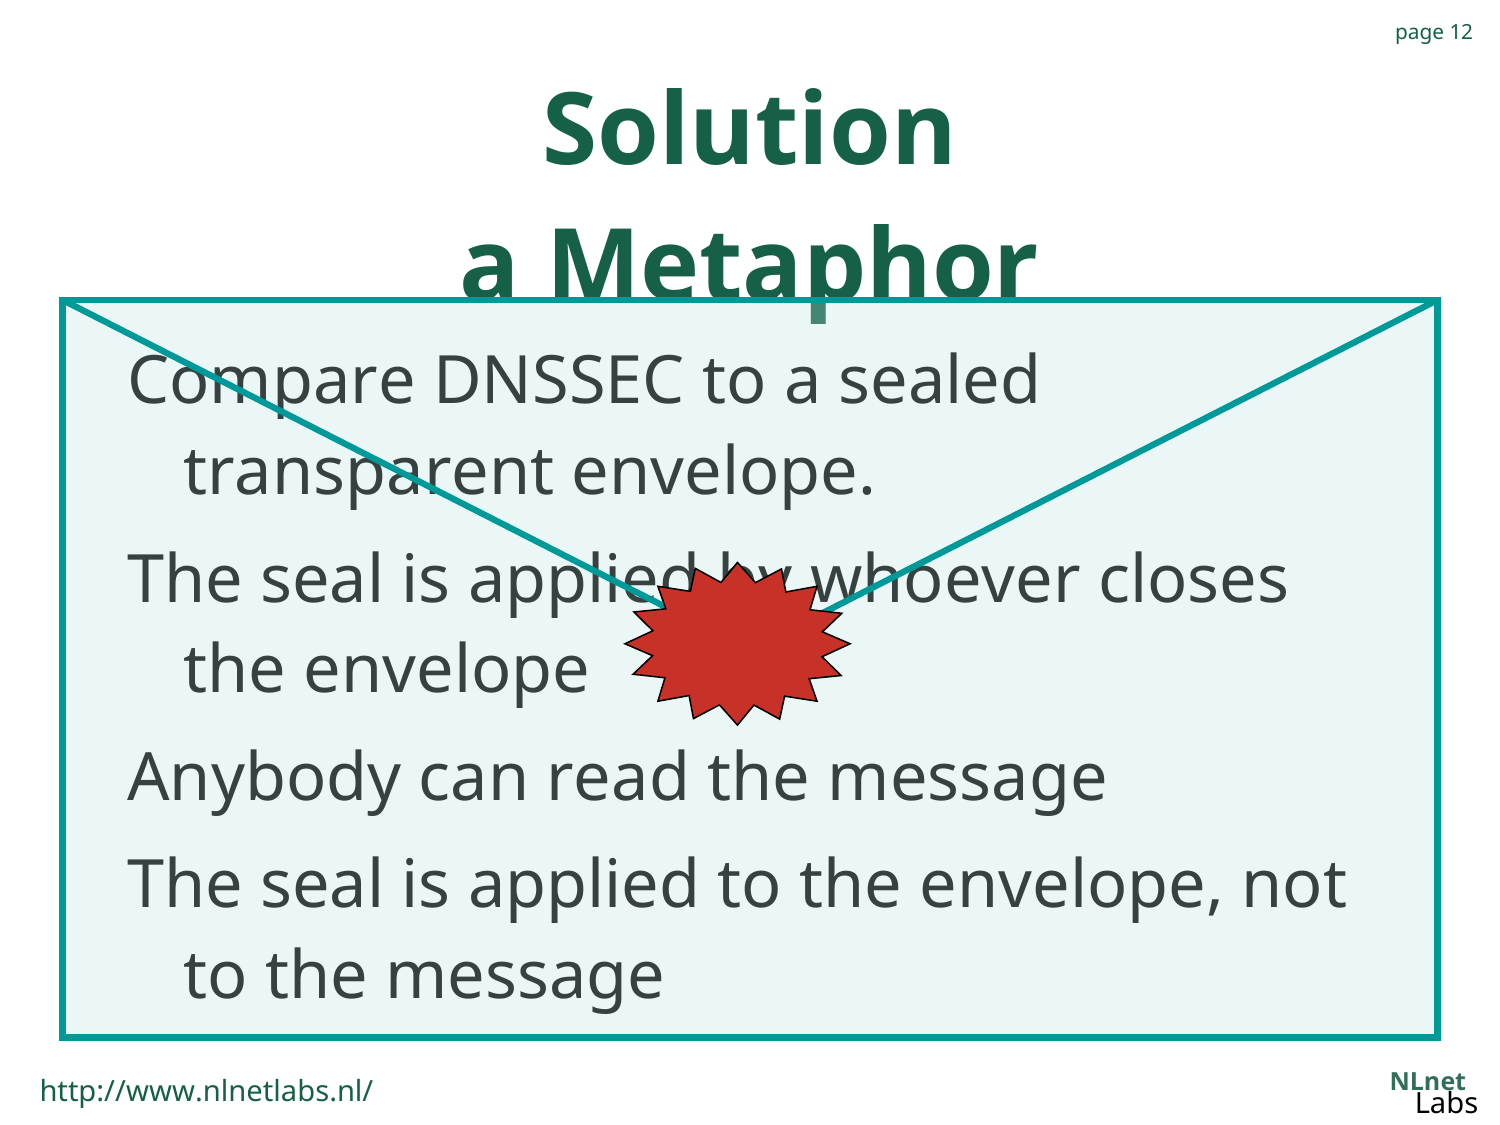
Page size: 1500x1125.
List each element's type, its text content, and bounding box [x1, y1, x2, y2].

text_box [62, 299, 1438, 1038]
title Solution a Metaphor [112, 66, 1388, 299]
